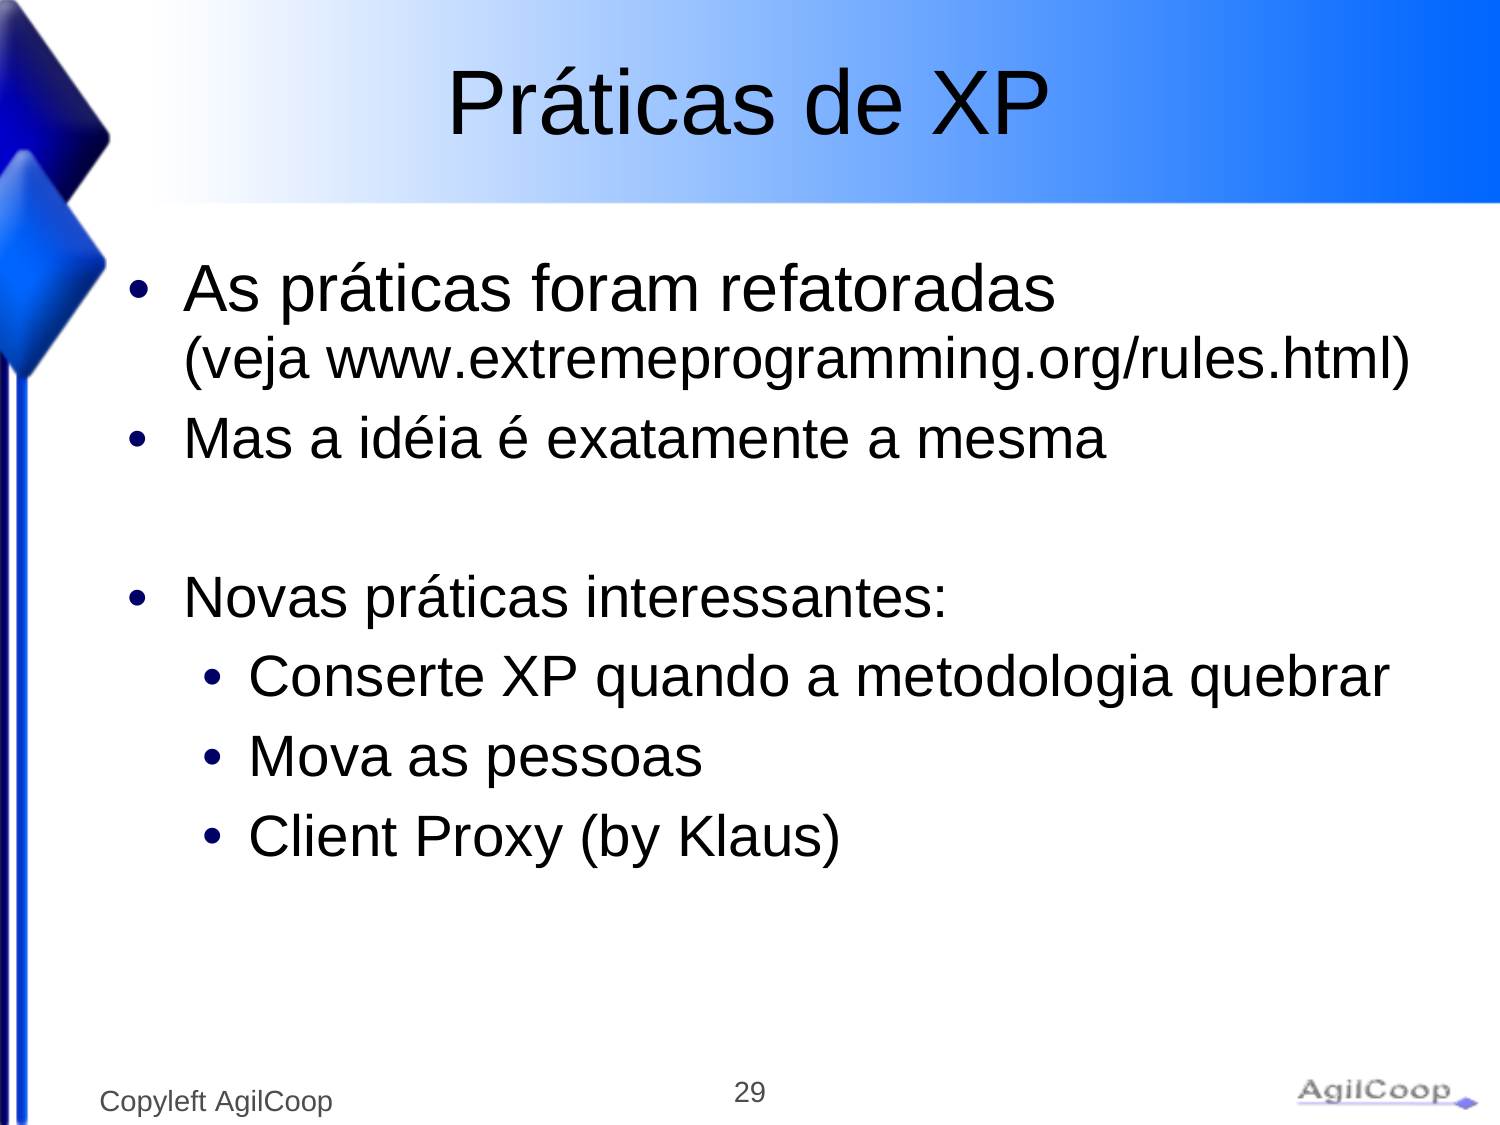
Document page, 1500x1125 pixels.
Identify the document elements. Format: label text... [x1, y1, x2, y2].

title Práticas de XP [75, 8, 1426, 197]
picture [0, 0, 1500, 1125]
list As práticas foram refatoradas (veja www.extremeprogramming.org/rules.html) Mas a idéia é exatamente a mesma Novas práticas interessantes: Conserte XP quando a metodologia quebrar Mova as pessoas Client Proxy (by Klaus) [112, 243, 1463, 1006]
